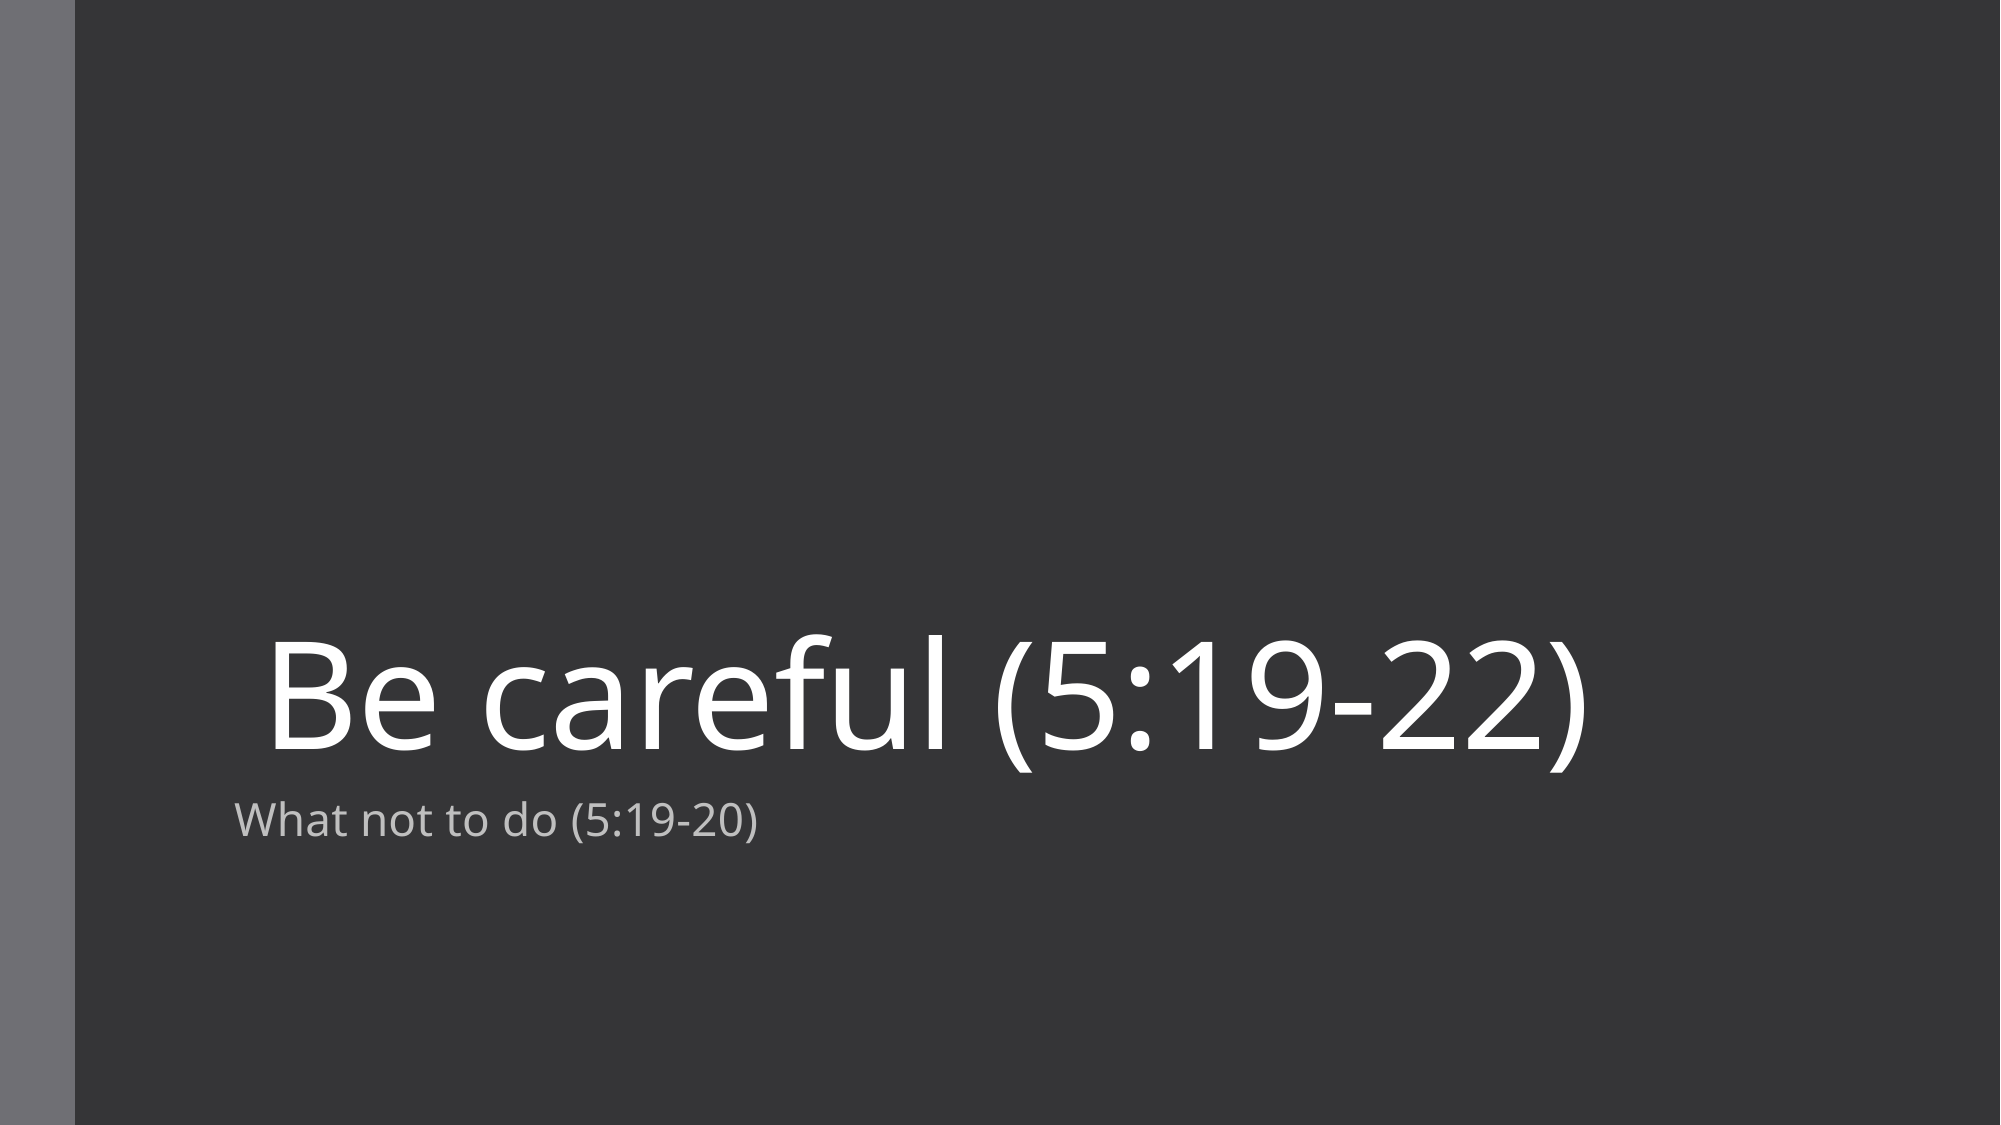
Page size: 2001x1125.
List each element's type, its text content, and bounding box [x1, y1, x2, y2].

subtitle What not to do (5:19-20) [206, 787, 1752, 1066]
title Be careful (5:19-22) [206, 124, 1752, 787]
